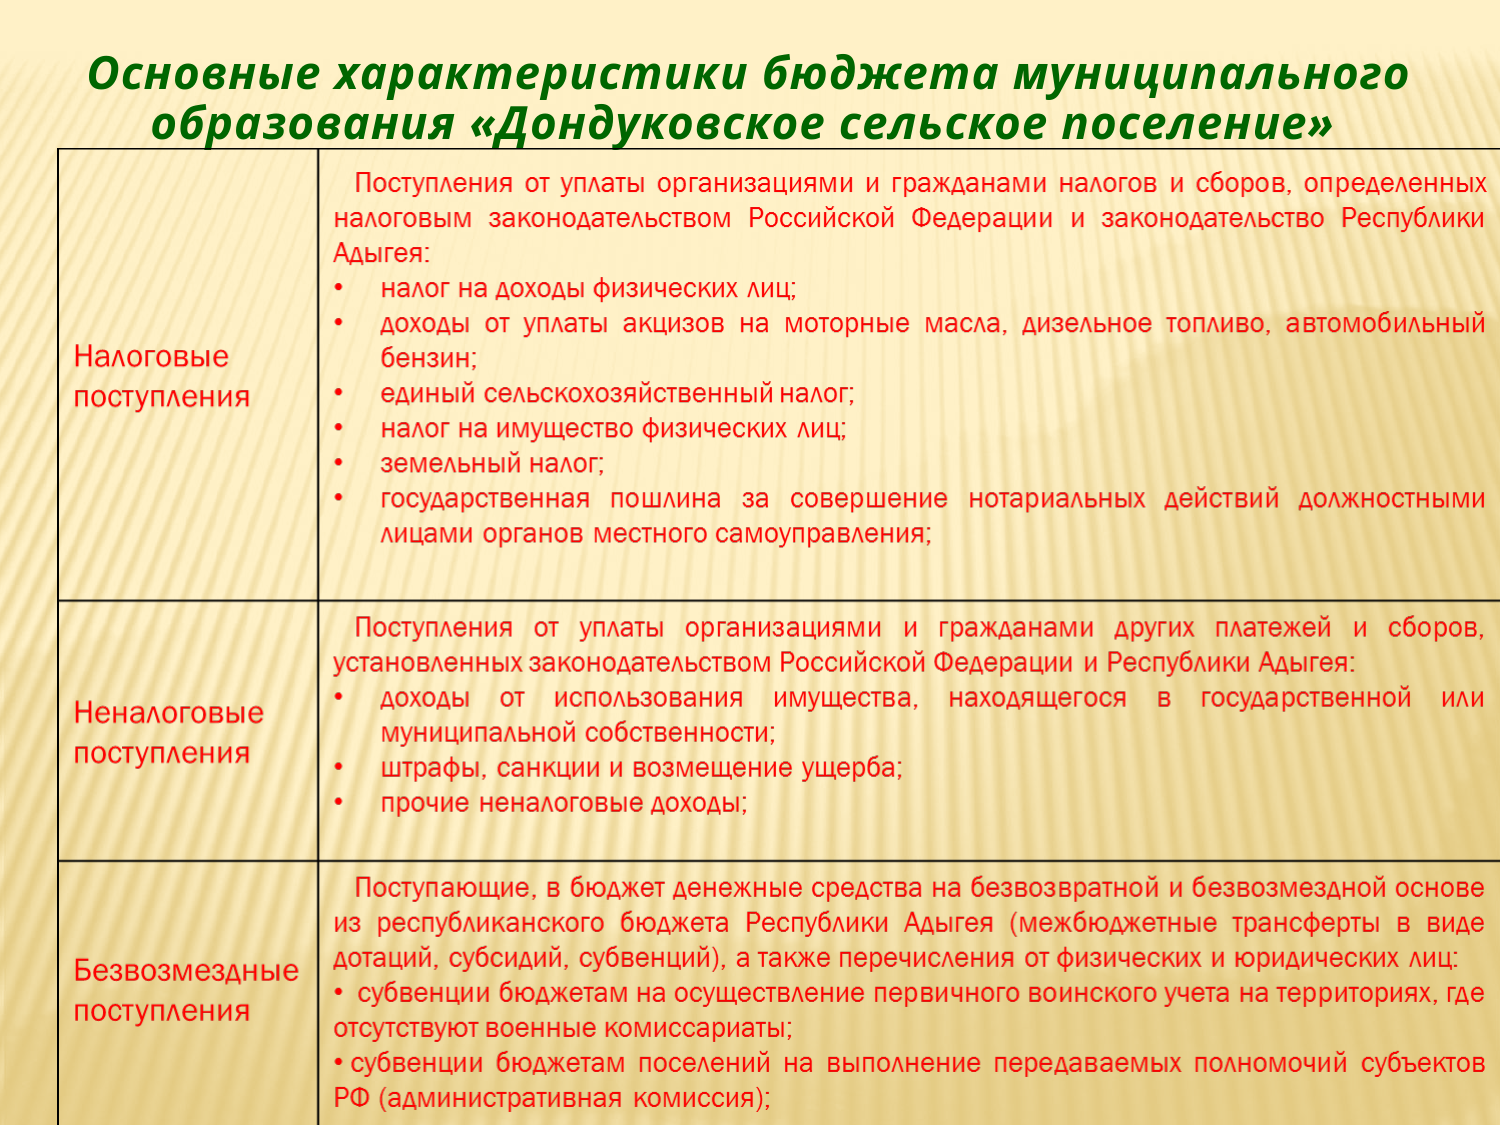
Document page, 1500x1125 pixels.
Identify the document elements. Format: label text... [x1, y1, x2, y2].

text_box Основные характеристики бюджета муниципального образования «Дондуковское сельское поселение» [49, 42, 1450, 168]
picture [57, 148, 1500, 1125]
